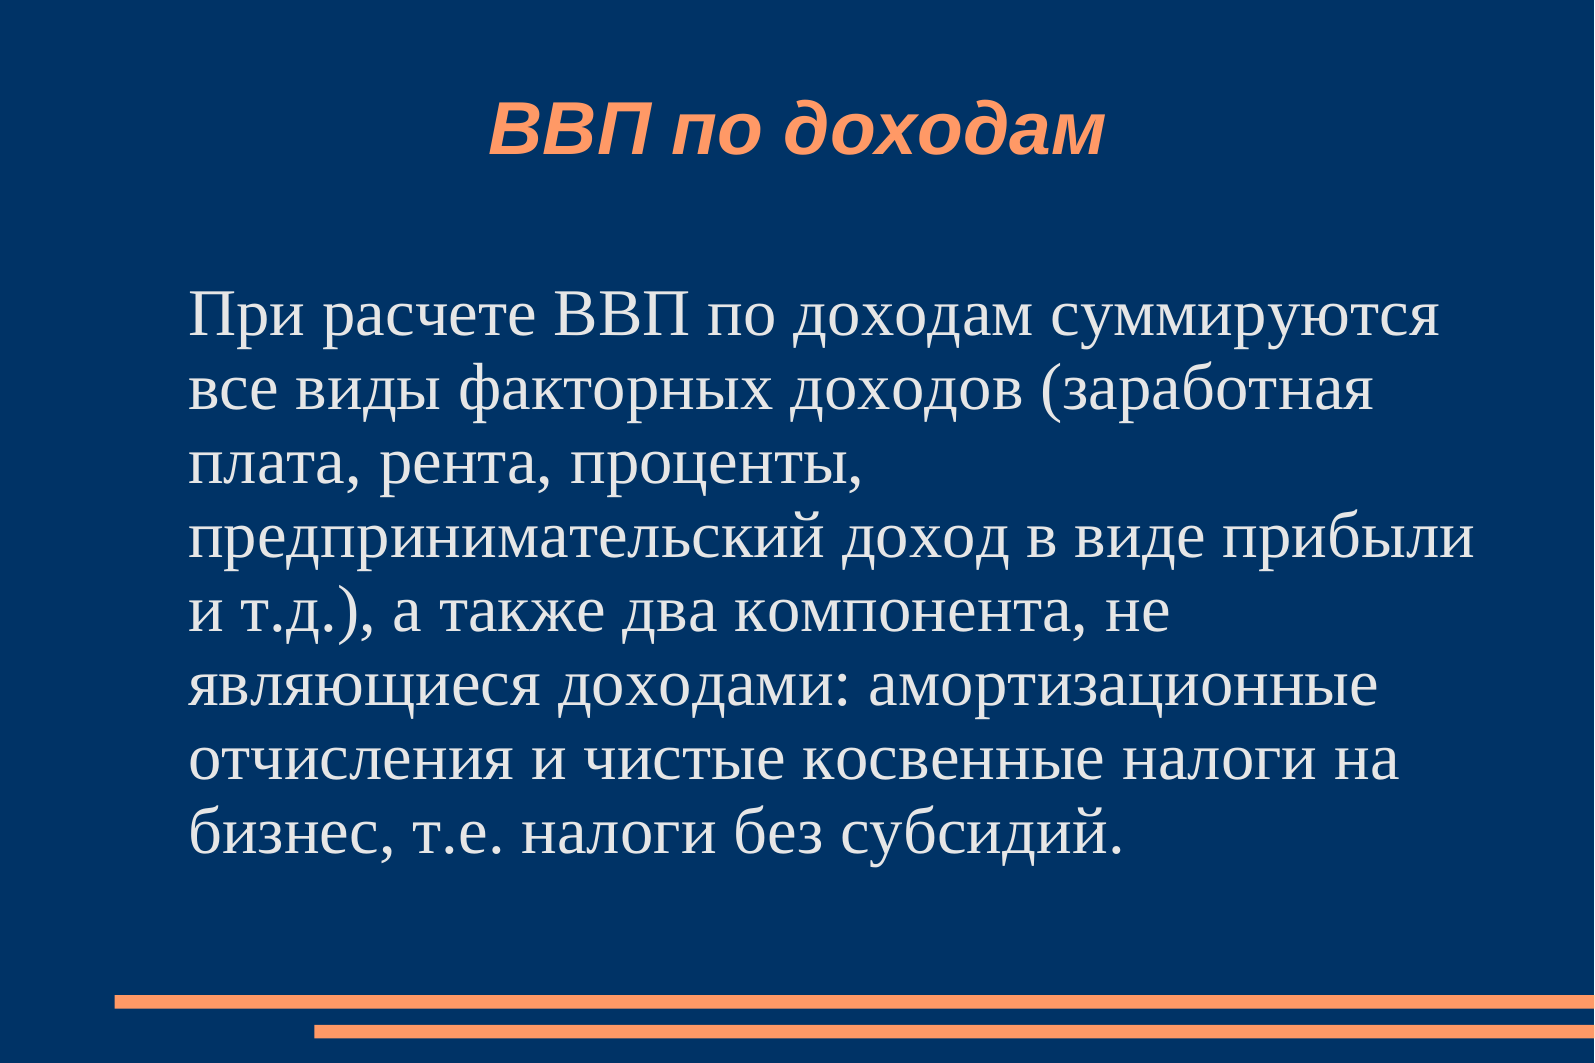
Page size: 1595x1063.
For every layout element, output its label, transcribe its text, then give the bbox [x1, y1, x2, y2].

title ВВП по доходам [117, 47, 1479, 210]
list При расчете ВВП по доходам суммируются все виды факторных доходов (заработная плата, рента, проценты, предпринимательский доход в виде прибыли и т.д.), а также два компонента, не являющиеся доходами: амортизационные отчисления и чистые косвенные налоги на бизнес, т.е. налоги без субсидий. [117, 276, 1505, 956]
